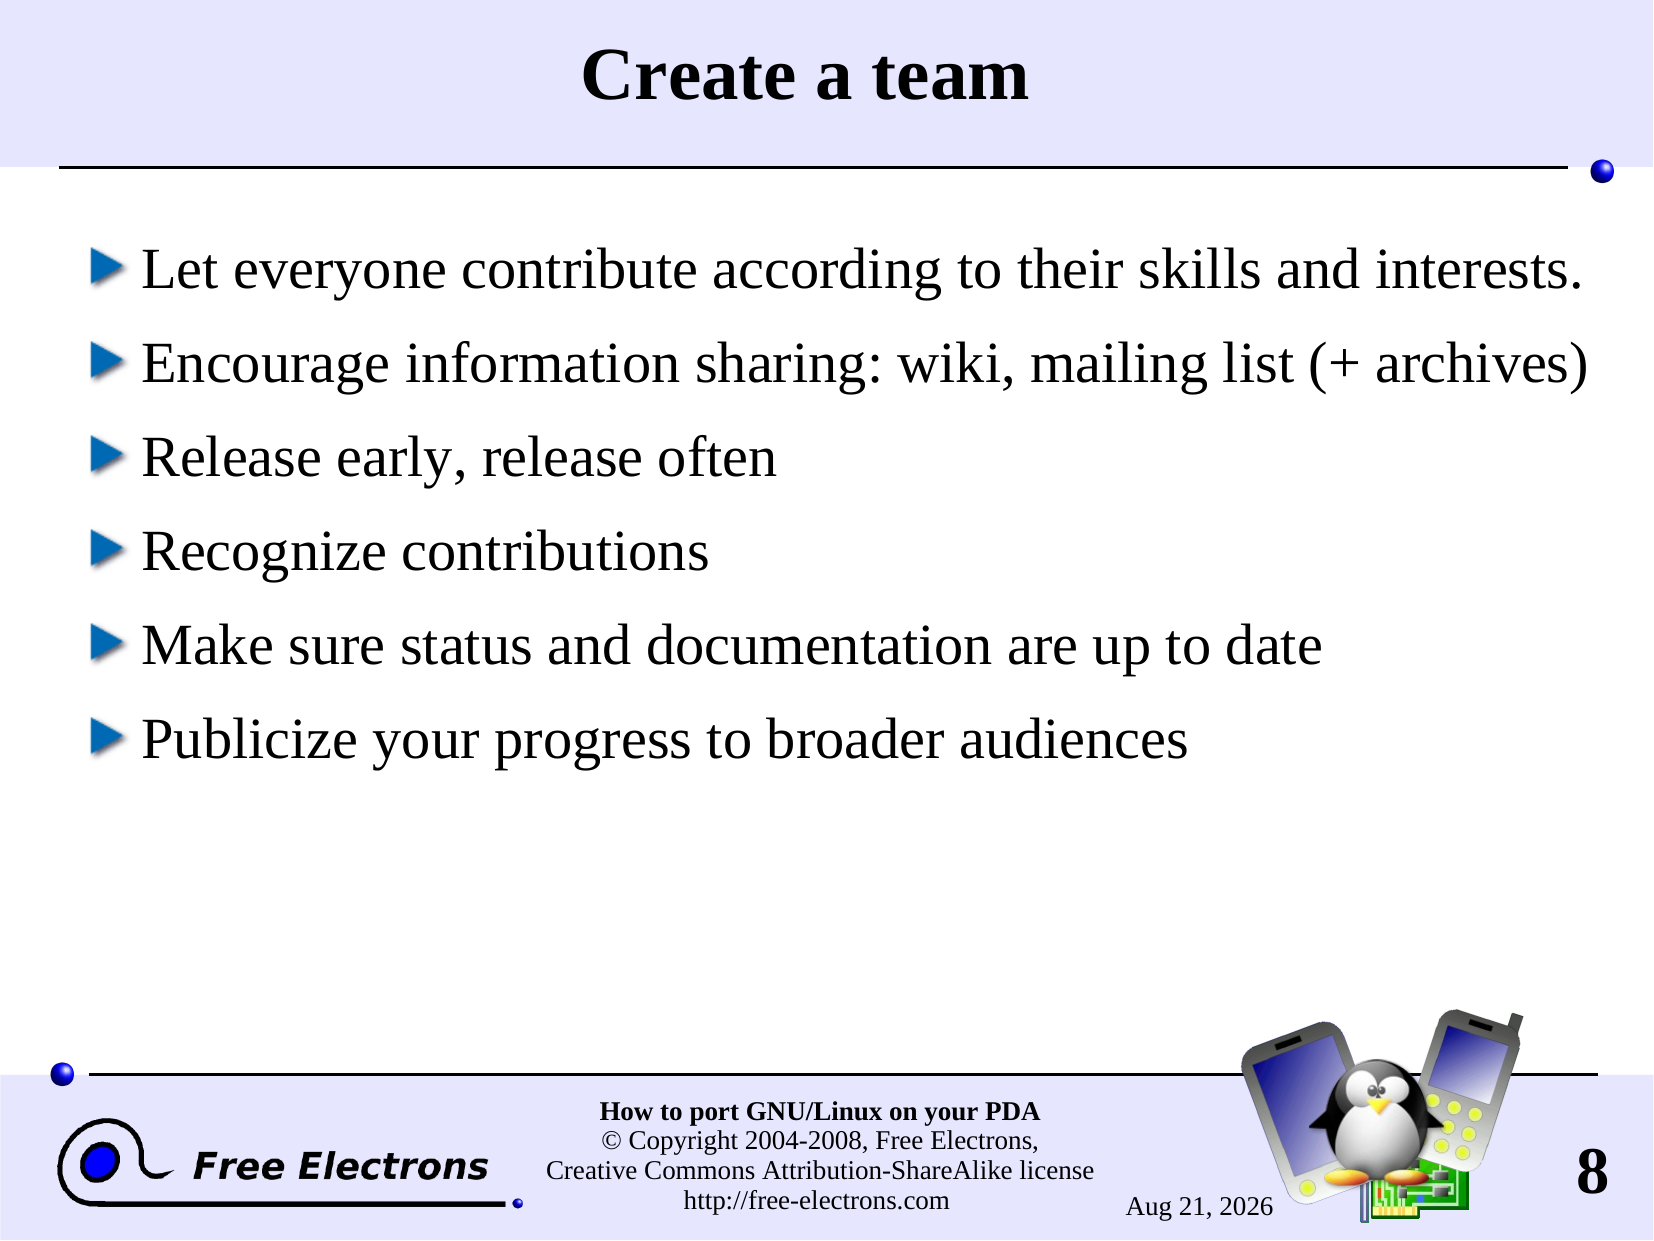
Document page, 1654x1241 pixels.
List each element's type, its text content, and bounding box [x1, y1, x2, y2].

picture [1225, 1046, 1528, 1241]
title Create a team [60, 25, 1551, 124]
list Let everyone contribute according to their skills and interests. Encourage information sharing: wiki, mailing list (+ archives) Release early, release often Recognize contributions Make sure status and documentation are up to date Publicize your progress to broader audiences [70, 236, 1595, 1046]
picture [50, 1107, 527, 1216]
